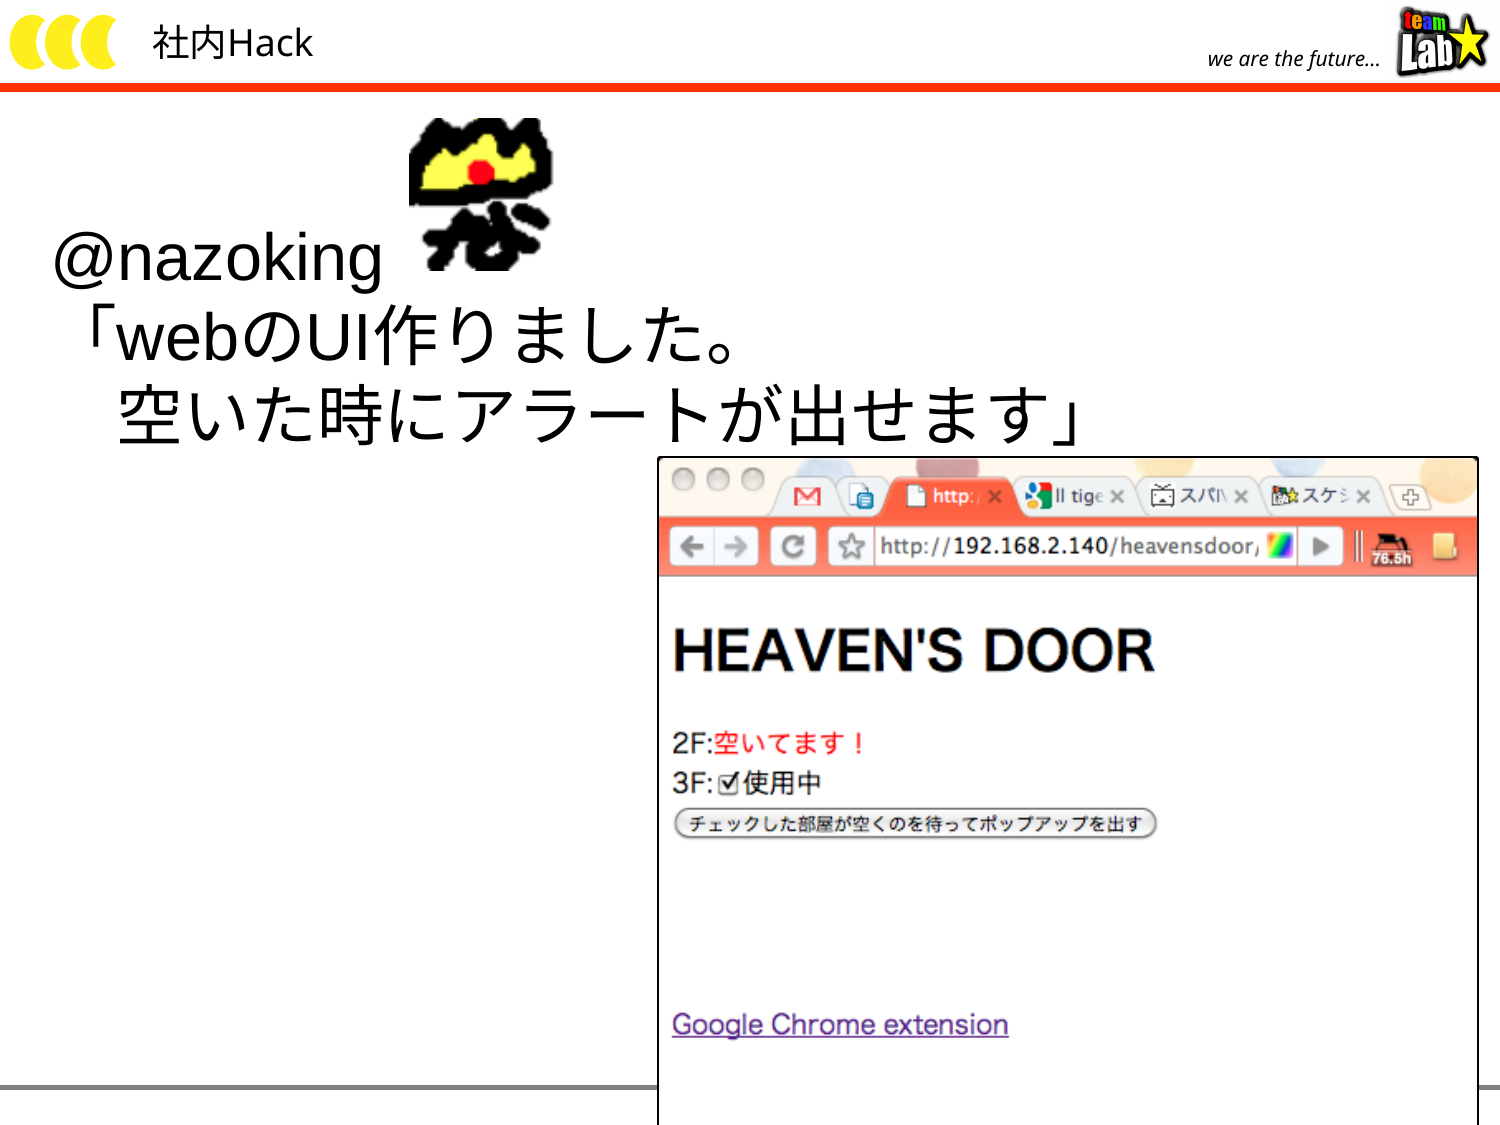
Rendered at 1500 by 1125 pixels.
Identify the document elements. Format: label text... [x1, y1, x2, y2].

picture [1386, 0, 1499, 83]
picture [659, 458, 1477, 1125]
text_box @nazoking 「webのUI作りました。 空いた時にアラートが出せます」 [35, 206, 1211, 462]
title 社内Hack [137, 11, 925, 72]
picture [409, 118, 562, 271]
